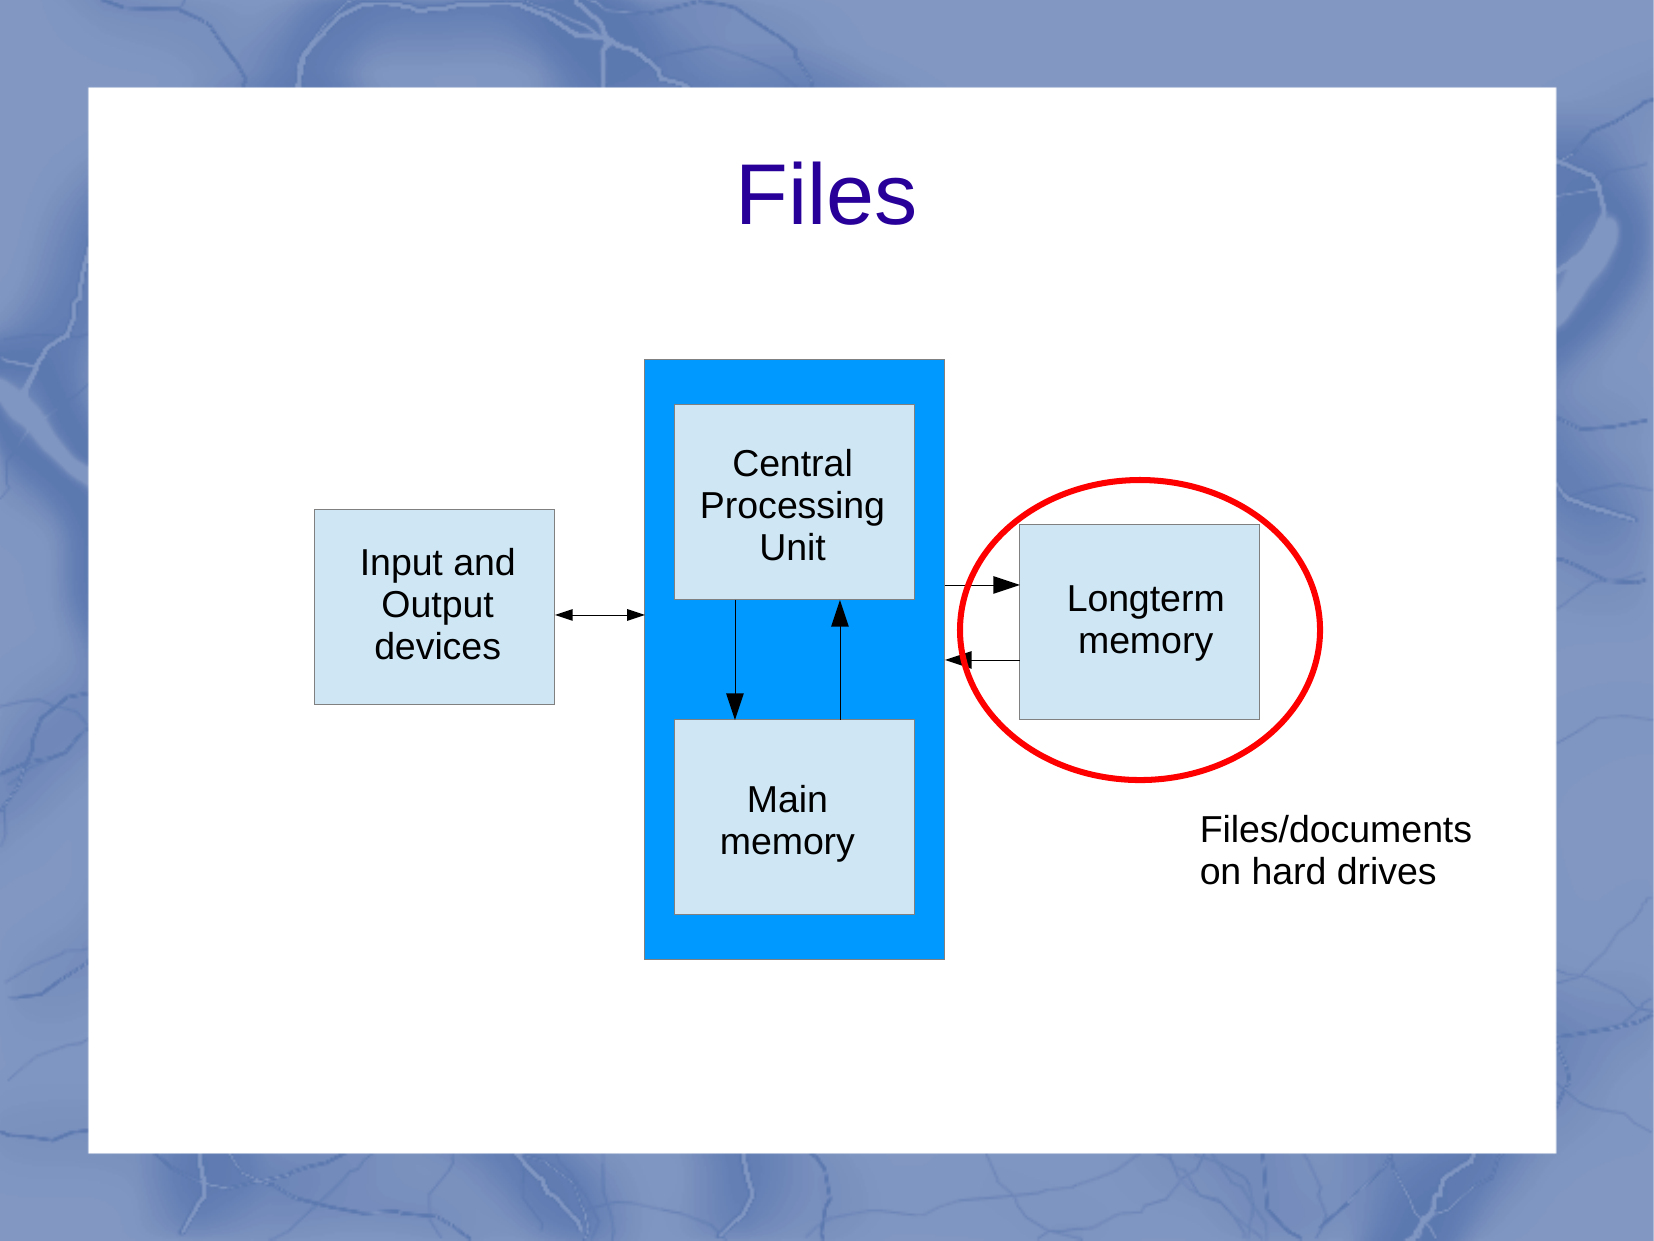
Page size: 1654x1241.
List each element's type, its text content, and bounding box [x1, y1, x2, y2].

text_box Longterm memory [1052, 569, 1240, 669]
text_box [314, 509, 555, 705]
text_box Central Processing Unit [685, 434, 900, 576]
text_box [644, 359, 945, 960]
picture [0, 0, 1654, 1241]
text_box Files/documents on hard drives [1185, 801, 1488, 901]
text_box [1019, 524, 1260, 720]
title Files [118, 90, 1536, 298]
text_box Main memory [704, 771, 870, 870]
text_box Input and Output devices [344, 534, 531, 675]
